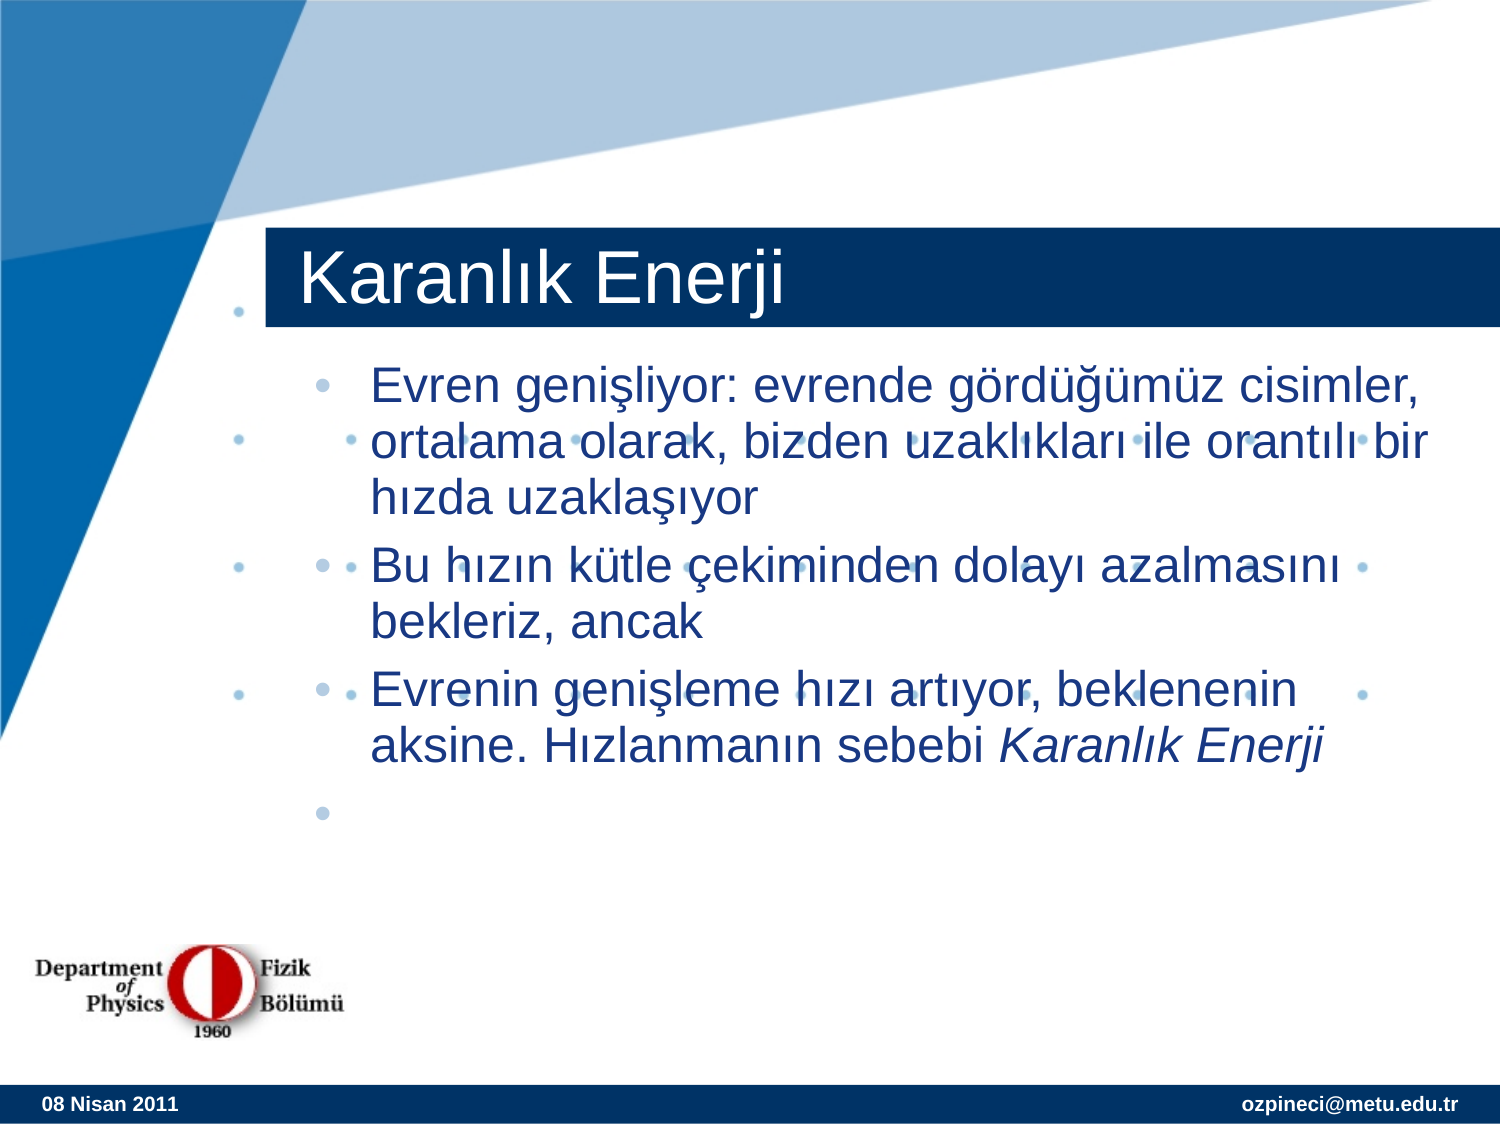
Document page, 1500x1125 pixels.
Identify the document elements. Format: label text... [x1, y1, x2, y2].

picture [29, 944, 394, 1041]
picture [0, 0, 1500, 842]
title Karanlık Enerji [265, 227, 1500, 328]
list Evren genişliyor: evrende gördüğümüz cisimler, ortalama olarak, bizden uzaklıkları ile orantılı bir hızda uzaklaşıyor Bu hızın kütle çekiminden dolayı azalmasını bekleriz, ancak Evrenin genişleme hızı artıyor, beklenenin aksine. Hızlanmanın sebebi Karanlık Enerji [299, 350, 1475, 1013]
